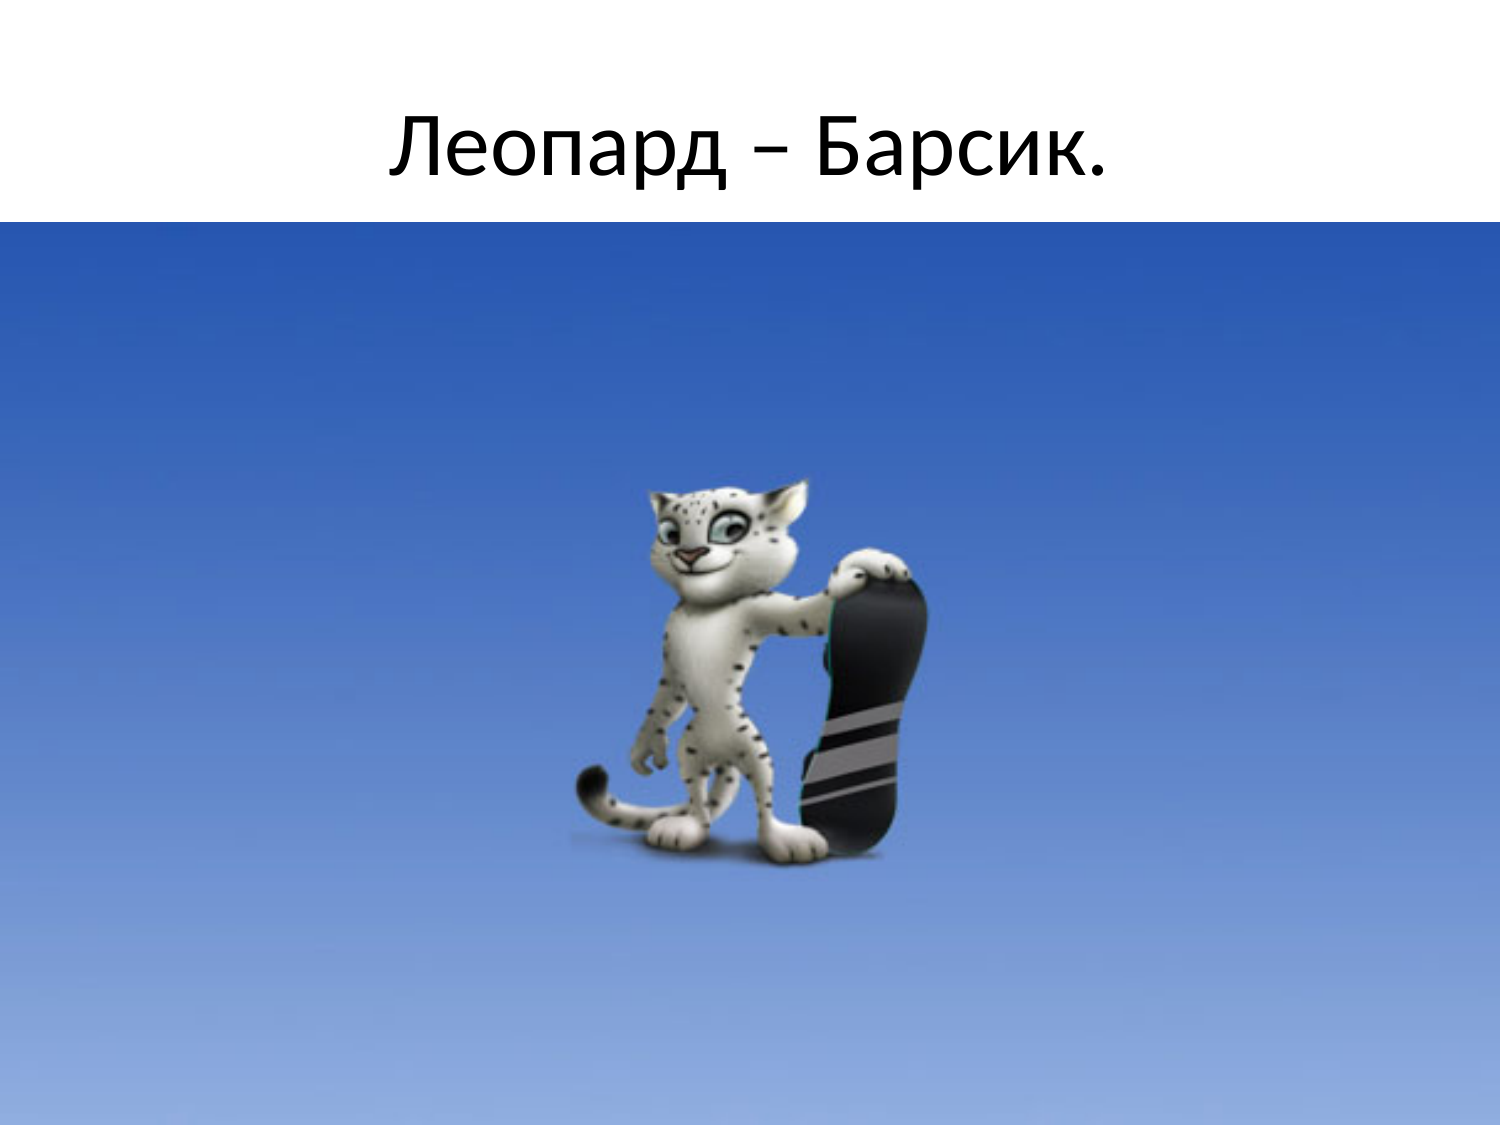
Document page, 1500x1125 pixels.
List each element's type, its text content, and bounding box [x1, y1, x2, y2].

title Леопард – Барсик. [75, 45, 1425, 222]
picture [0, 222, 1500, 1125]
